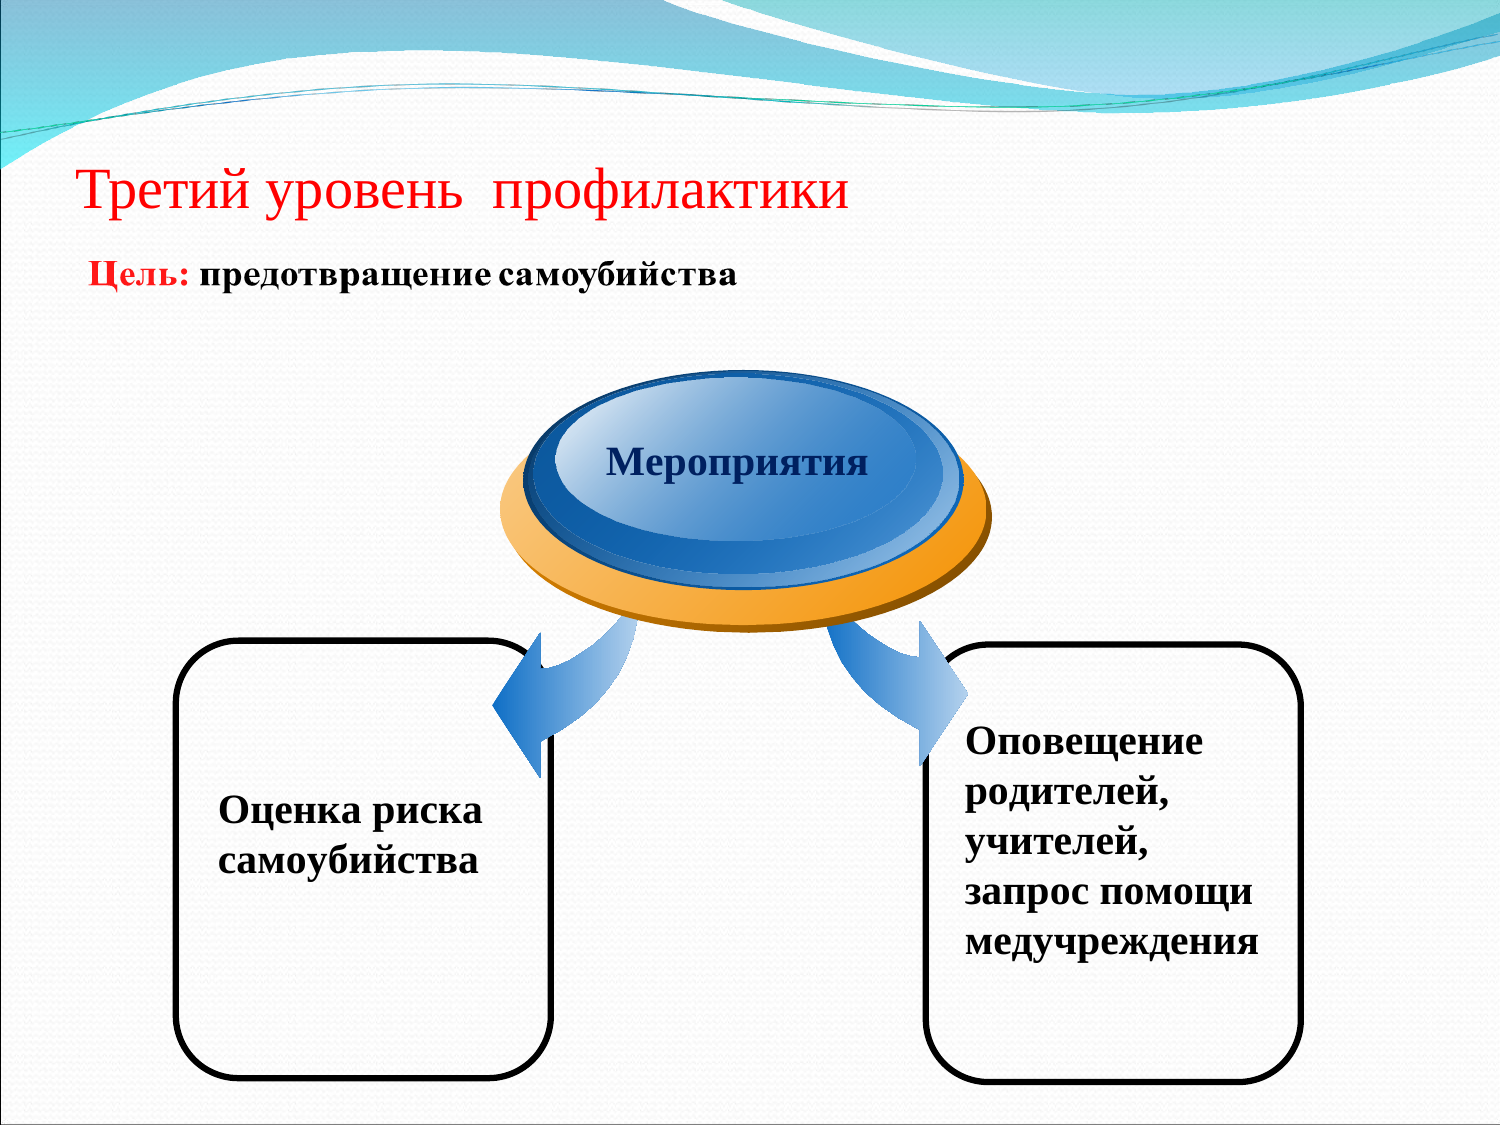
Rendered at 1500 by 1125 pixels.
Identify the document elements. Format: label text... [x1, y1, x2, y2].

text_box [492, 369, 992, 778]
text_box Оповещение родителей, учителей, запрос помощи медучреждения [950, 704, 1285, 971]
text_box Оценка риска самоубийства [203, 774, 538, 890]
title Третий уровень профилактики [74, 115, 1388, 221]
text_box Мероприятия [590, 426, 884, 493]
picture [0, 0, 1500, 1125]
